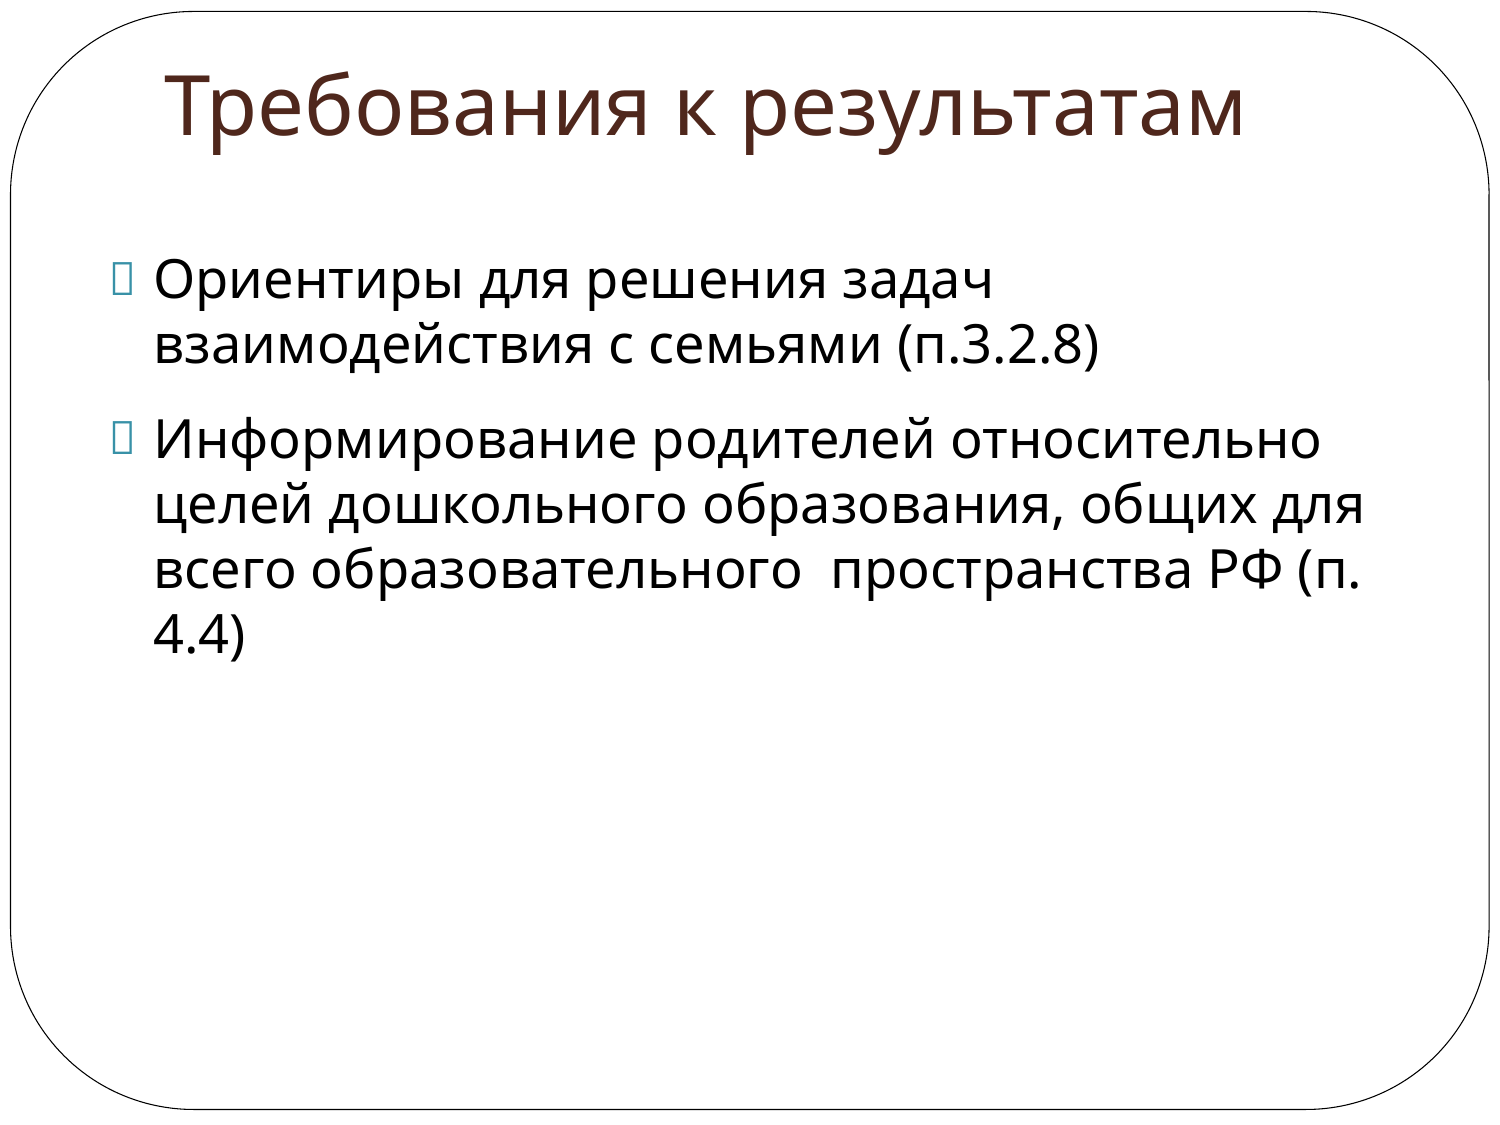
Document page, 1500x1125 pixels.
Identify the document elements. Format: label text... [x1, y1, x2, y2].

list Ориентиры для решения задач взаимодействия с семьями (п.3.2.8) Информирование родителей относительно целей дошкольного образования, общих для всего образовательного пространства РФ (п. 4.4) [93, 237, 1425, 988]
title Требования к результатам [150, 45, 1425, 233]
